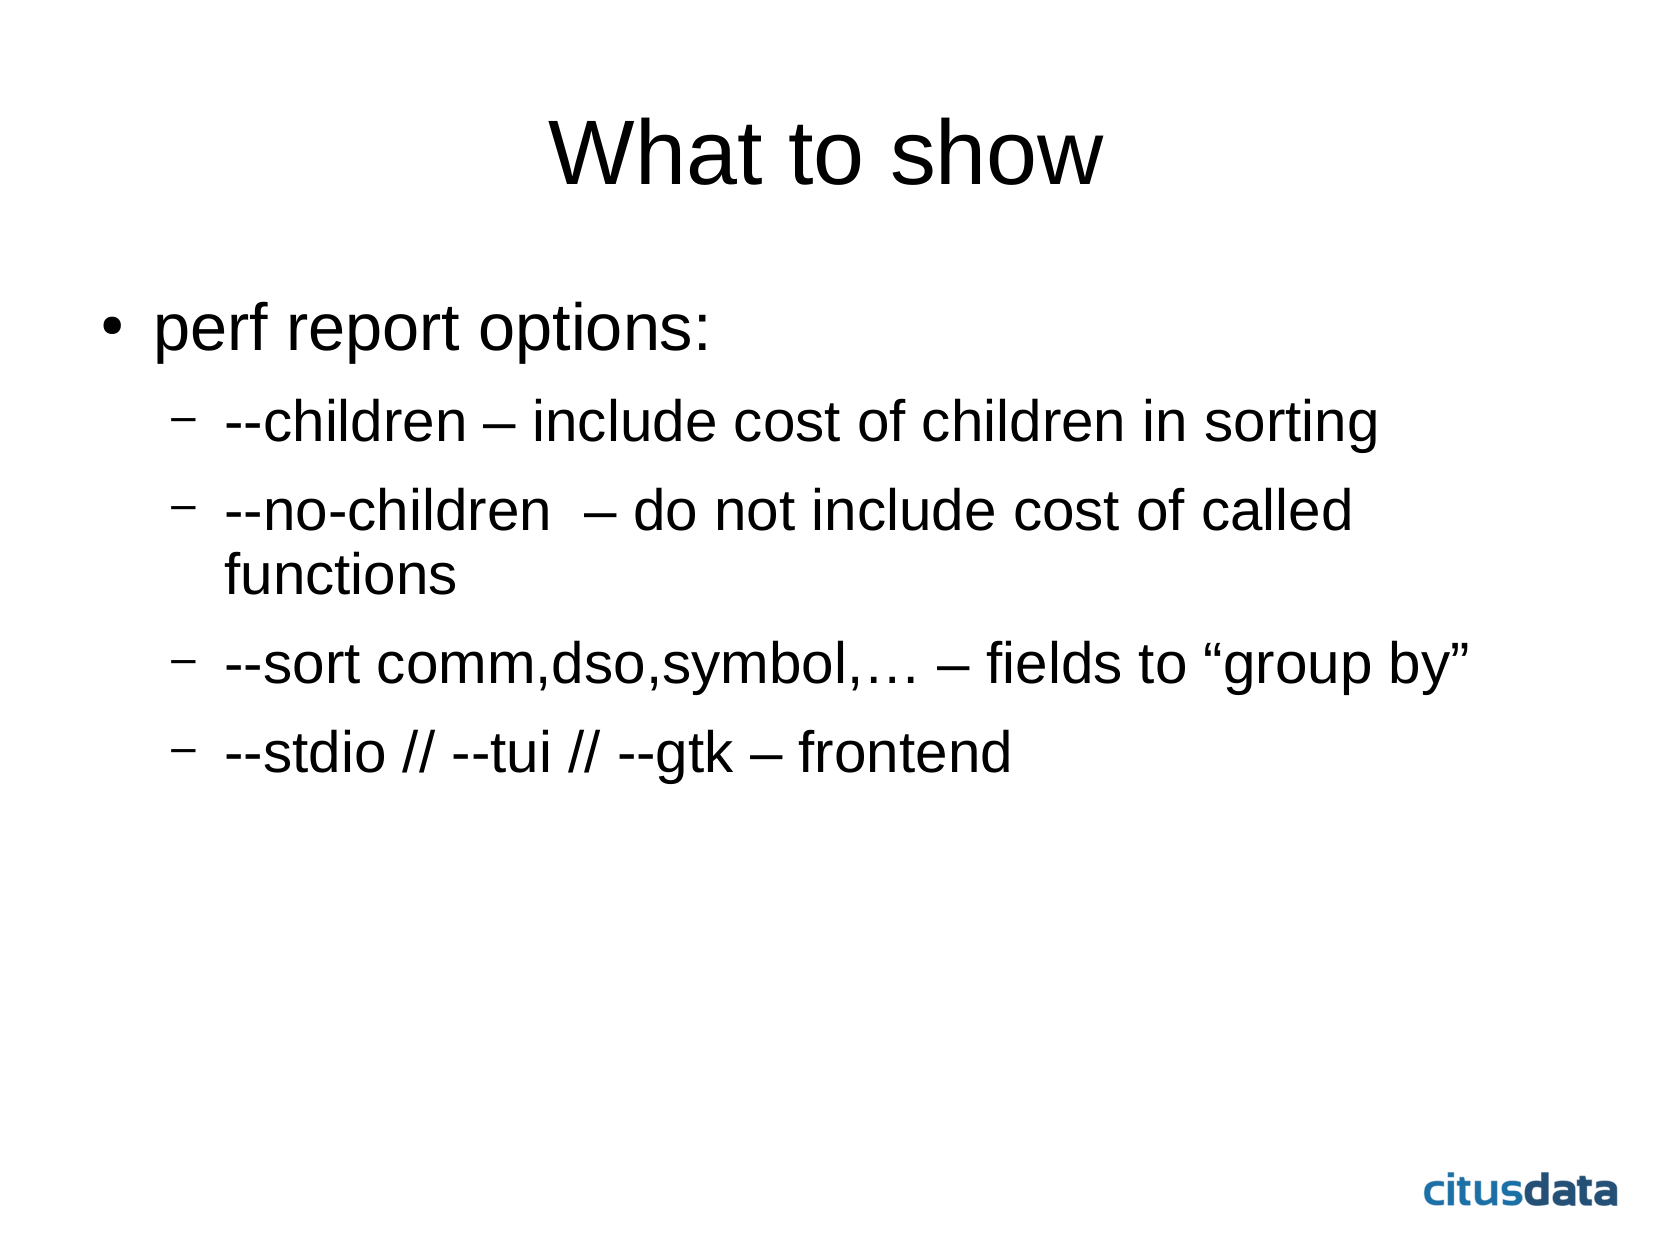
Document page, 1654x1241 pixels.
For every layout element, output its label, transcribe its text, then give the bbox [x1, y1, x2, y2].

list perf report options: --children – include cost of children in sorting --no-children – do not include cost of called functions --sort comm,dso,symbol,… – fields to “group by” --stdio // --tui // --gtk – frontend [82, 290, 1571, 1096]
picture [1420, 1167, 1622, 1209]
title What to show [82, 49, 1571, 257]
